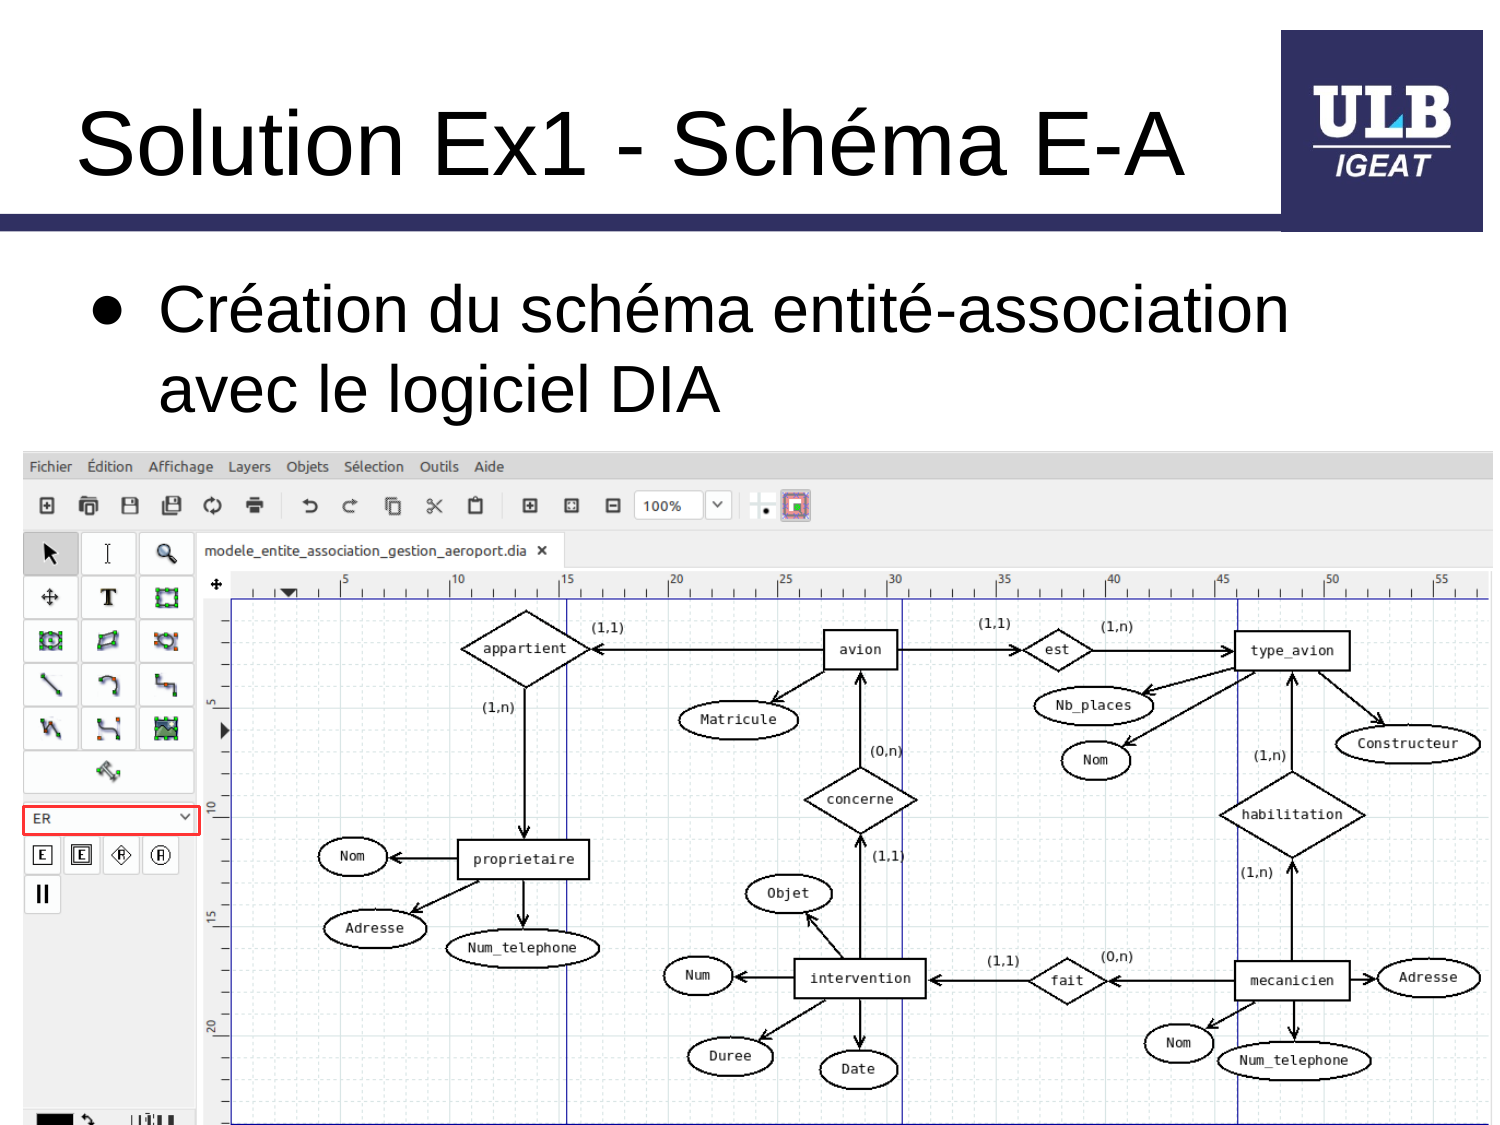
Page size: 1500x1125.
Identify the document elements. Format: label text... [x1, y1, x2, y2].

title Solution Ex1 - Schéma E-A [75, 44, 1425, 233]
list Création du schéma entité-association avec le logiciel DIA [83, 265, 1434, 451]
picture [23, 451, 1493, 1125]
picture [1281, 30, 1483, 232]
picture [25, 808, 198, 833]
